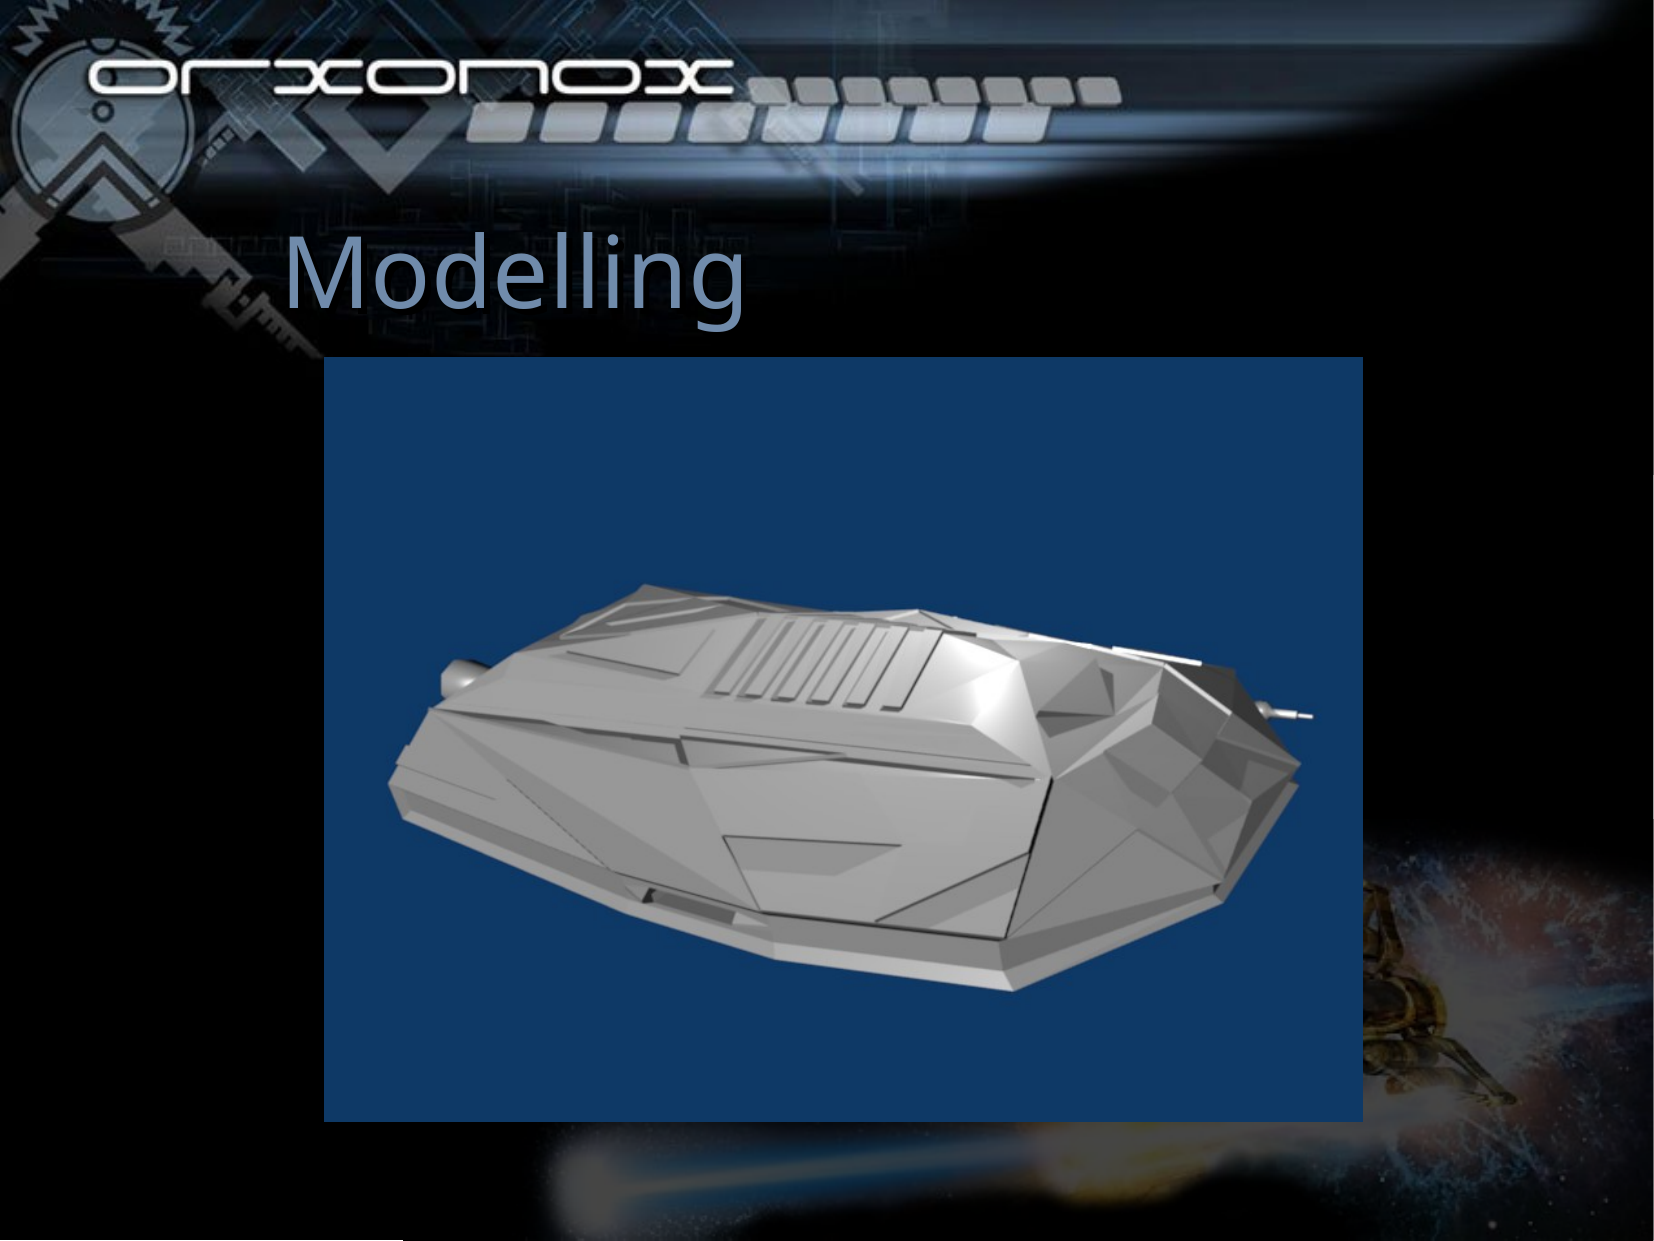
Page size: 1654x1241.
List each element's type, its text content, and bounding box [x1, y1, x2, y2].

picture [0, 0, 1654, 1241]
text_box Modelling [265, 194, 1241, 250]
